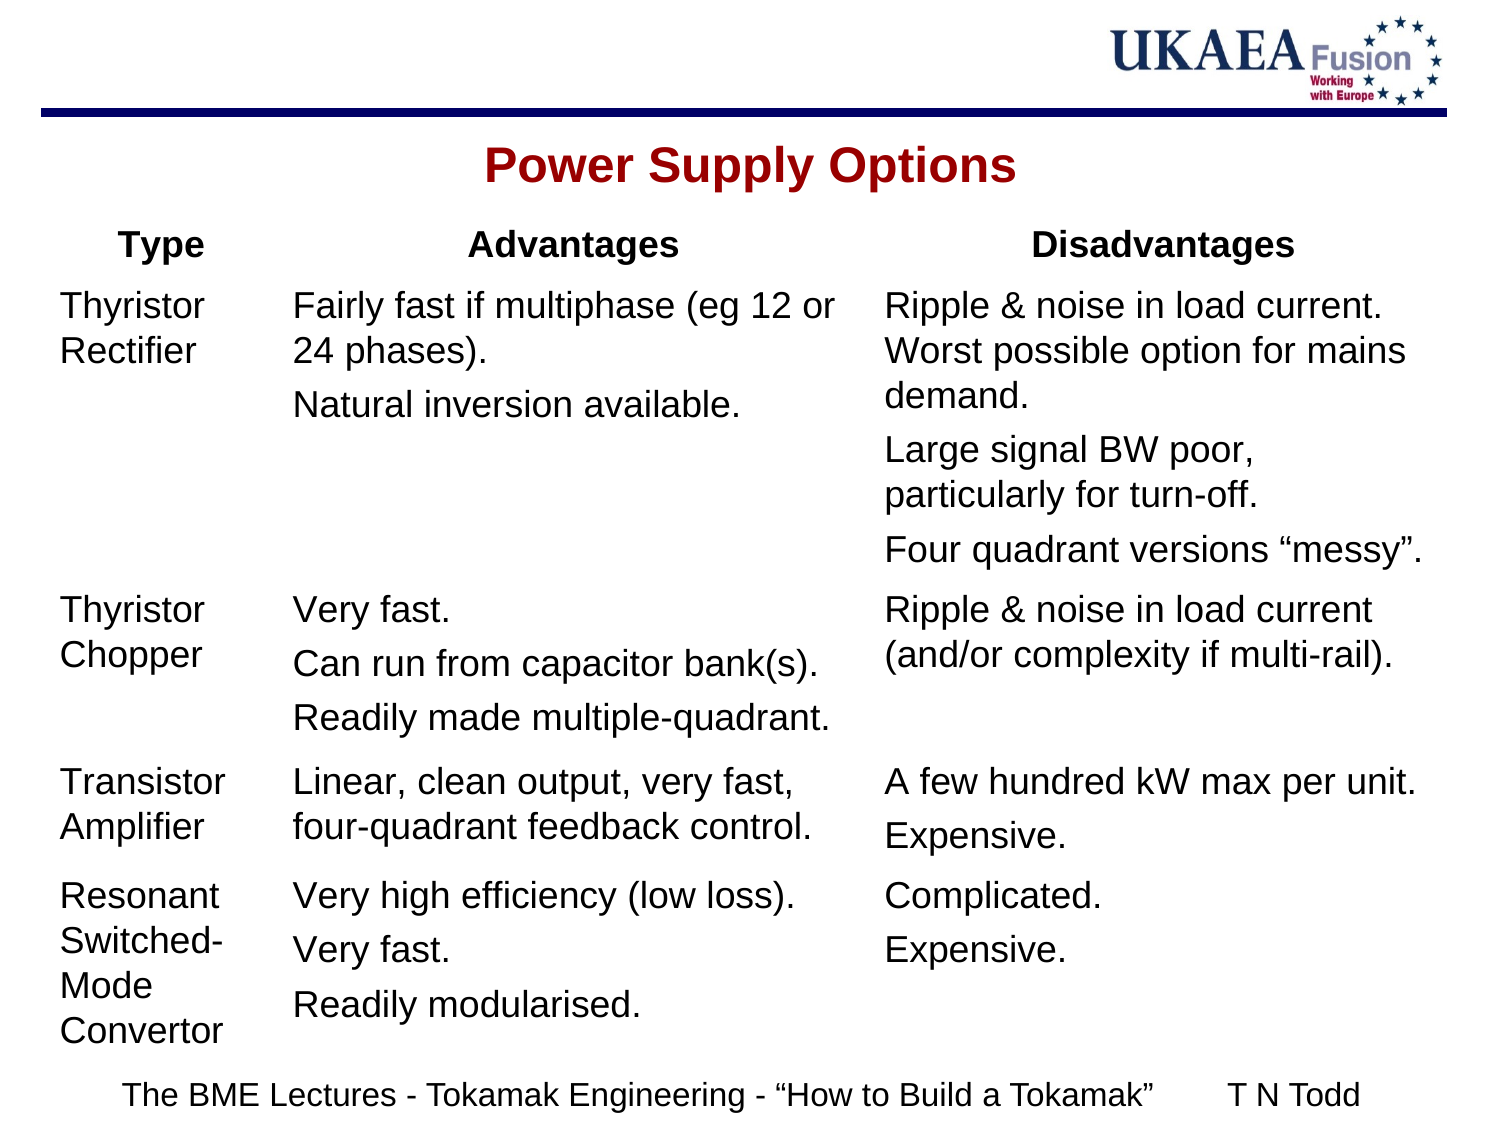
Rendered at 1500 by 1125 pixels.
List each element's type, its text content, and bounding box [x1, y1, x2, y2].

table_cell Very high efficiency (low loss). Very fast. Readily modularised. [278, 864, 870, 1063]
table_cell Transistor Amplifier [45, 749, 278, 864]
table_header Disadvantages [870, 212, 1457, 274]
text_box Power Supply Options [362, 124, 1140, 201]
picture [1107, 15, 1443, 106]
table_cell Thyristor Chopper [45, 577, 278, 749]
table_cell Ripple & noise in load current. Worst possible option for mains demand. Large signal BW poor, particularly for turn-off. Four quadrant versions “messy”. [870, 274, 1457, 577]
table_cell A few hundred kW max per unit. Expensive. [870, 749, 1457, 864]
table_cell Thyristor Rectifier [45, 274, 278, 577]
table_header Advantages [278, 212, 870, 274]
table_cell Linear, clean output, very fast, four-quadrant feedback control. [278, 749, 870, 864]
table_cell Resonant Switched-Mode Convertor [45, 864, 278, 1063]
table_cell Complicated. Expensive. [870, 864, 1457, 1063]
table_cell Fairly fast if multiphase (eg 12 or 24 phases). Natural inversion available. [278, 274, 870, 577]
table_cell Ripple & noise in load current (and/or complexity if multi-rail). [870, 577, 1457, 749]
table_cell Very fast. Can run from capacitor bank(s). Readily made multiple-quadrant. [278, 577, 870, 749]
table_header Type [45, 212, 278, 274]
